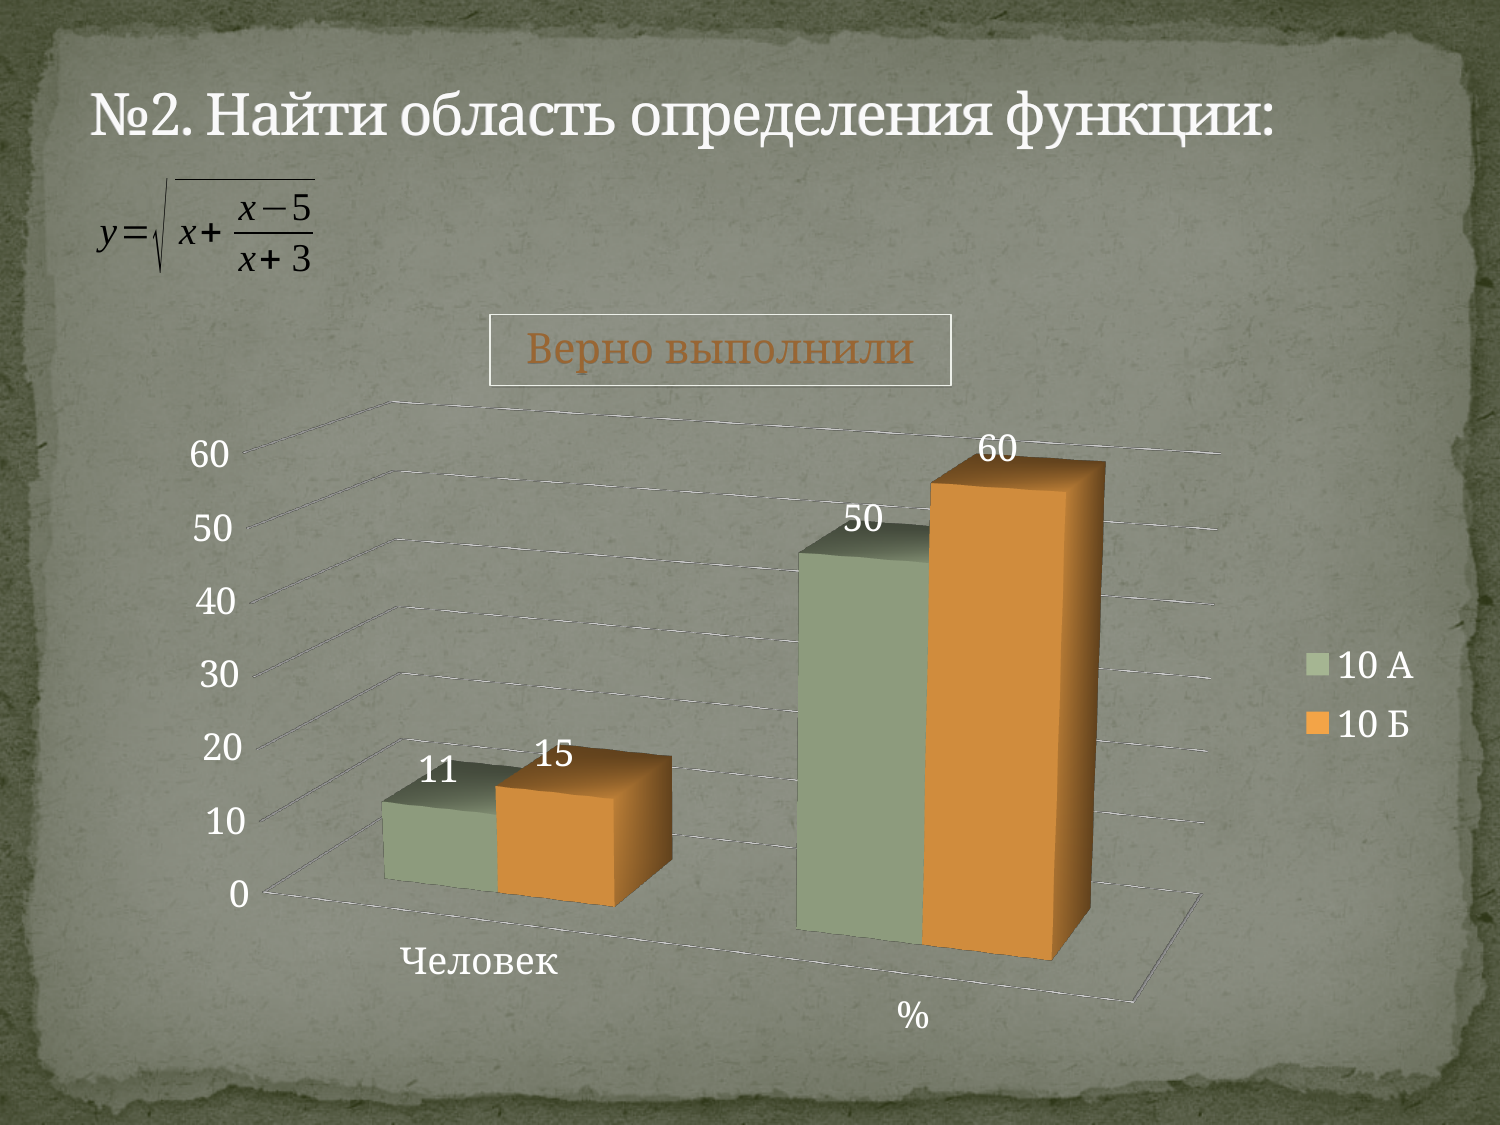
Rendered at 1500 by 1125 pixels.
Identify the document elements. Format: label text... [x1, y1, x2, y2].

title №2. Найти область определения функции: [75, 24, 1426, 225]
chart [88, 225, 321, 280]
picture [0, 0, 1500, 1125]
chart [88, 354, 1439, 1040]
text_box Верно выполнили [490, 314, 951, 386]
